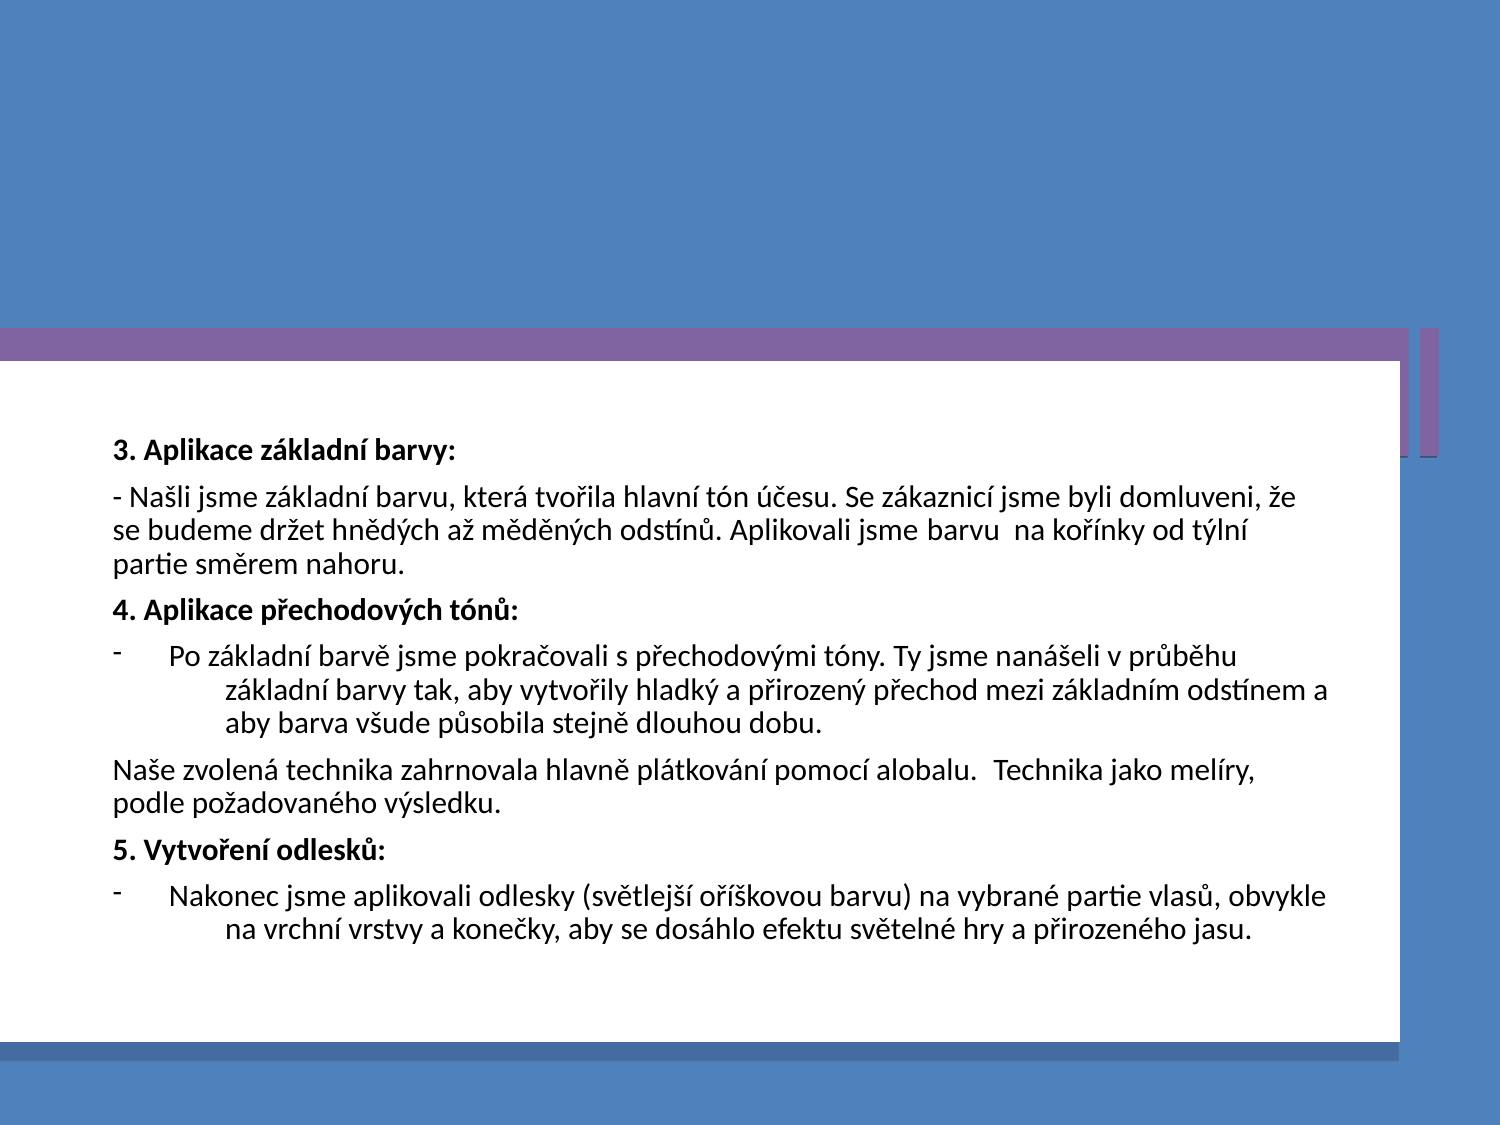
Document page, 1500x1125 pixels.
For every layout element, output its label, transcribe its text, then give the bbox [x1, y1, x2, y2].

list 3. Aplikace základní barvy: - Našli jsme základní barvu, která tvořila hlavní tón účesu. Se zákaznicí jsme byli domluveni, že se budeme držet hnědých až měděných odstínů. Aplikovali jsme barvu na kořínky od týlní partie směrem nahoru. 4. Aplikace přechodových tónů: Po základní barvě jsme pokračovali s přechodovými tóny. Ty jsme nanášeli v průběhu základní barvy tak, aby vytvořily hladký a přirozený přechod mezi základním odstínem a aby barva všude působila stejně dlouhou dobu. Naše zvolená technika zahrnovala hlavně plátkování pomocí alobalu. Technika jako melíry, podle požadovaného výsledku. 5. Vytvoření odlesků: Nakonec jsme aplikovali odlesky (světlejší oříškovou barvu) na vybrané partie vlasů, obvykle na vrchní vrstvy a konečky, aby se dosáhlo efektu světelné hry a přirozeného jasu. [97, 426, 1346, 991]
text_box [0, 0, 1500, 1125]
